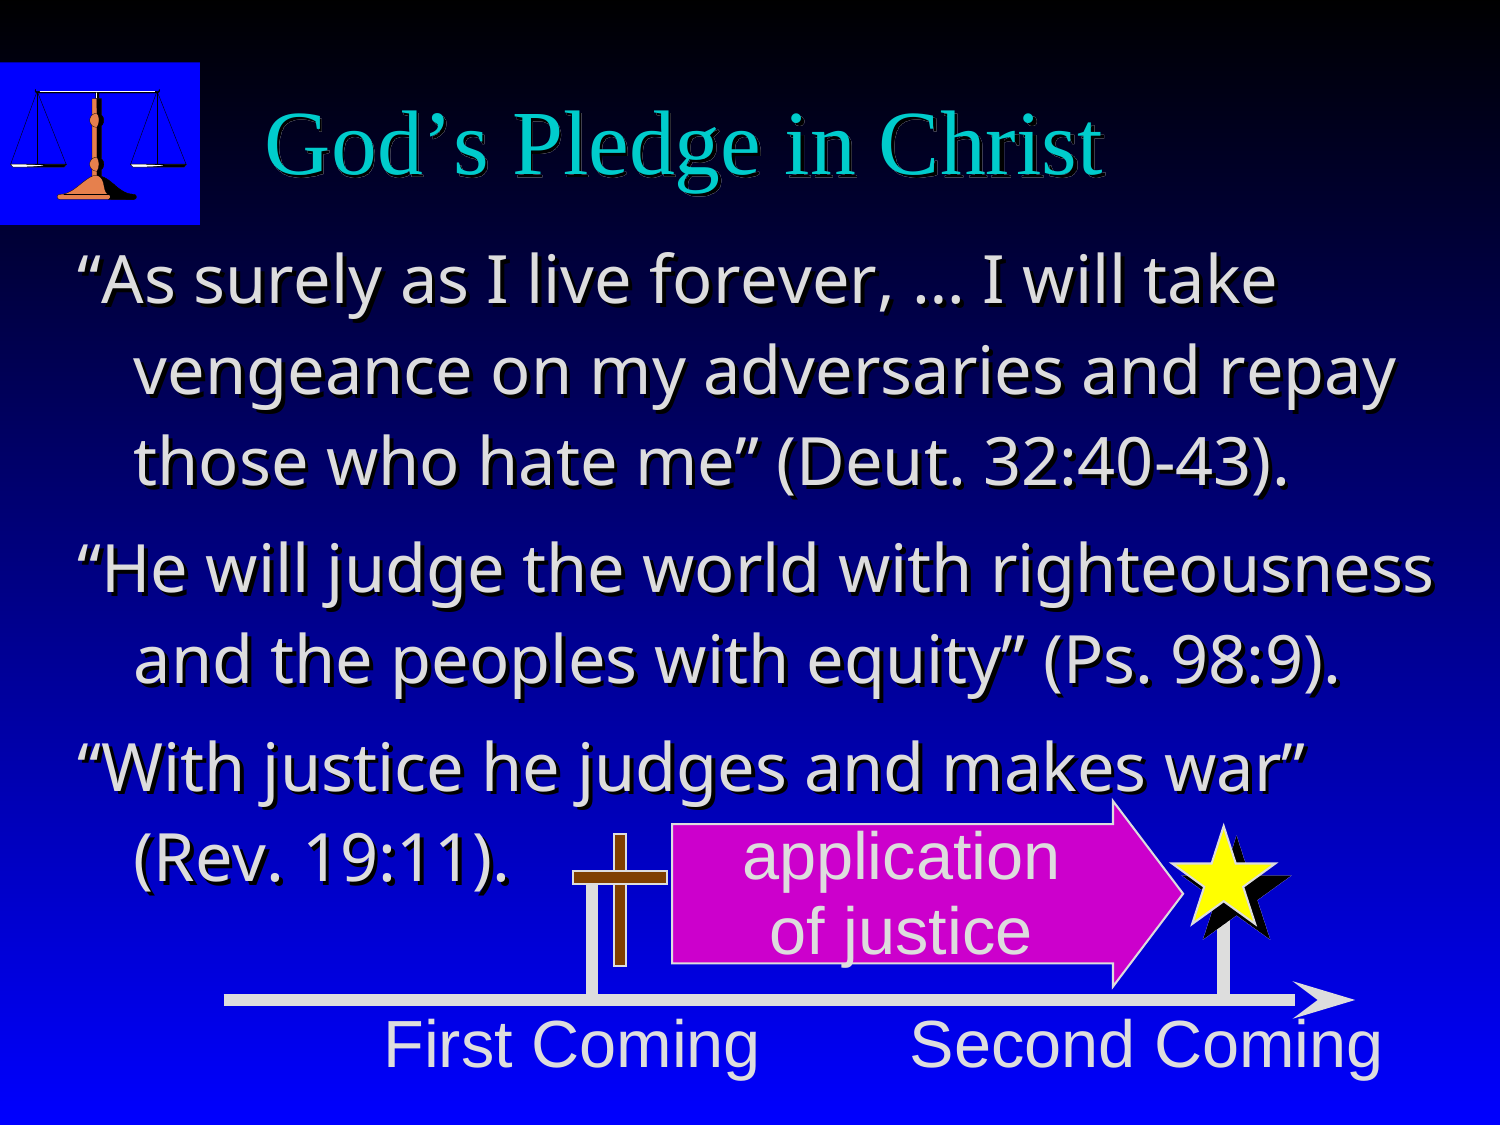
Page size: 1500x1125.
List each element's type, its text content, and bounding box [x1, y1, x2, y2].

text_box application of justice [672, 801, 1184, 987]
text_box [572, 833, 668, 967]
list “As surely as I live forever, … I will take vengeance on my adversaries and repay those who hate me” (Deut. 32:40-43). “He will judge the world with righteousness and the peoples with equity” (Ps. 98:9). “With justice he judges and makes war” (Rev. 19:11). [62, 224, 1463, 901]
title God’s Pledge in Christ [249, 49, 1487, 238]
text_box First Coming [368, 999, 882, 1090]
text_box Second Coming [894, 999, 1461, 1090]
text_box [1172, 826, 1276, 925]
